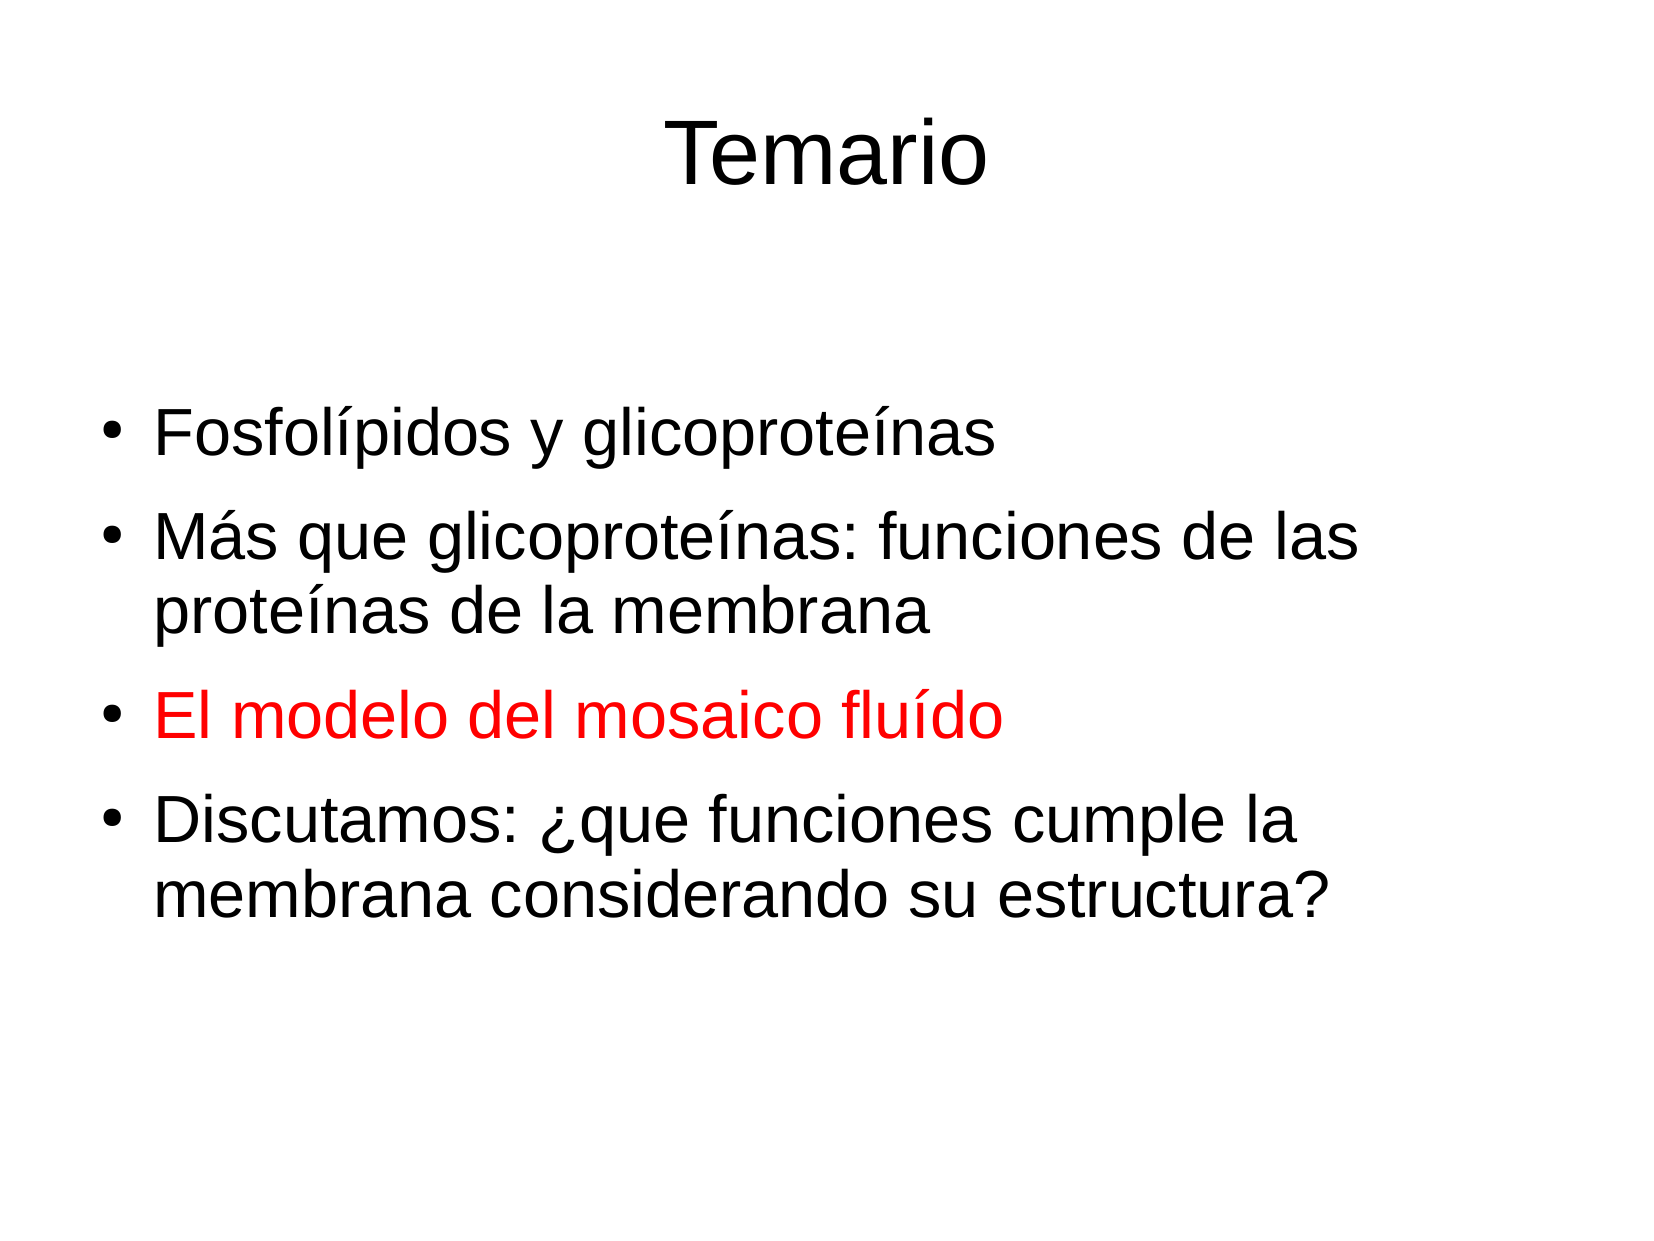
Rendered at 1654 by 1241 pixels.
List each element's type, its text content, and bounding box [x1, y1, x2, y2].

title Temario [82, 49, 1571, 257]
list Fosfolípidos y glicoproteínas Más que glicoproteínas: funciones de las proteínas de la membrana El modelo del mosaico fluído Discutamos: ¿que funciones cumple la membrana considerando su estructura? [82, 290, 1571, 1109]
